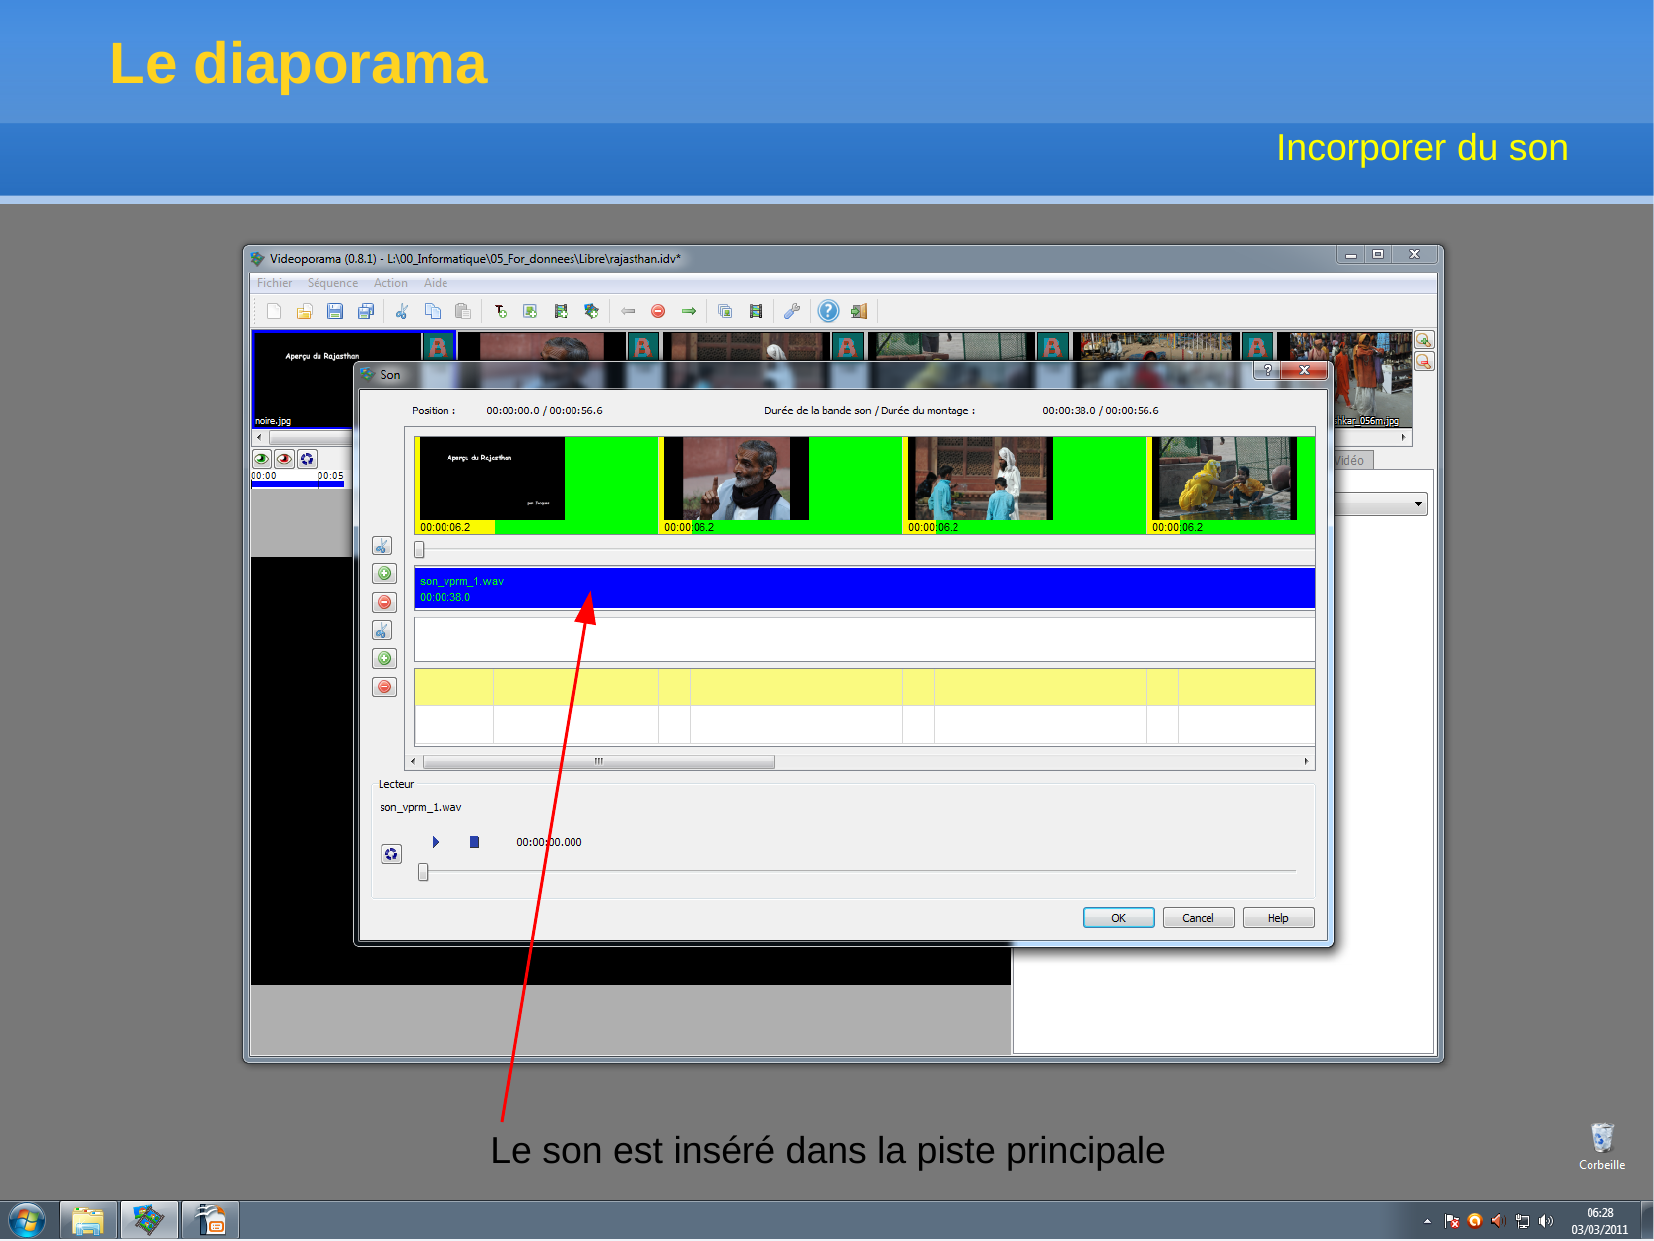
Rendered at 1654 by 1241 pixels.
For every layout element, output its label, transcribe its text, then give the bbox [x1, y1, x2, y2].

text_box Le son est inséré dans la piste principale [475, 1122, 1182, 1179]
text_box Incorporer du son [1240, 77, 1654, 177]
picture [0, 0, 1654, 1241]
text_box Le diaporama [5, 17, 609, 107]
